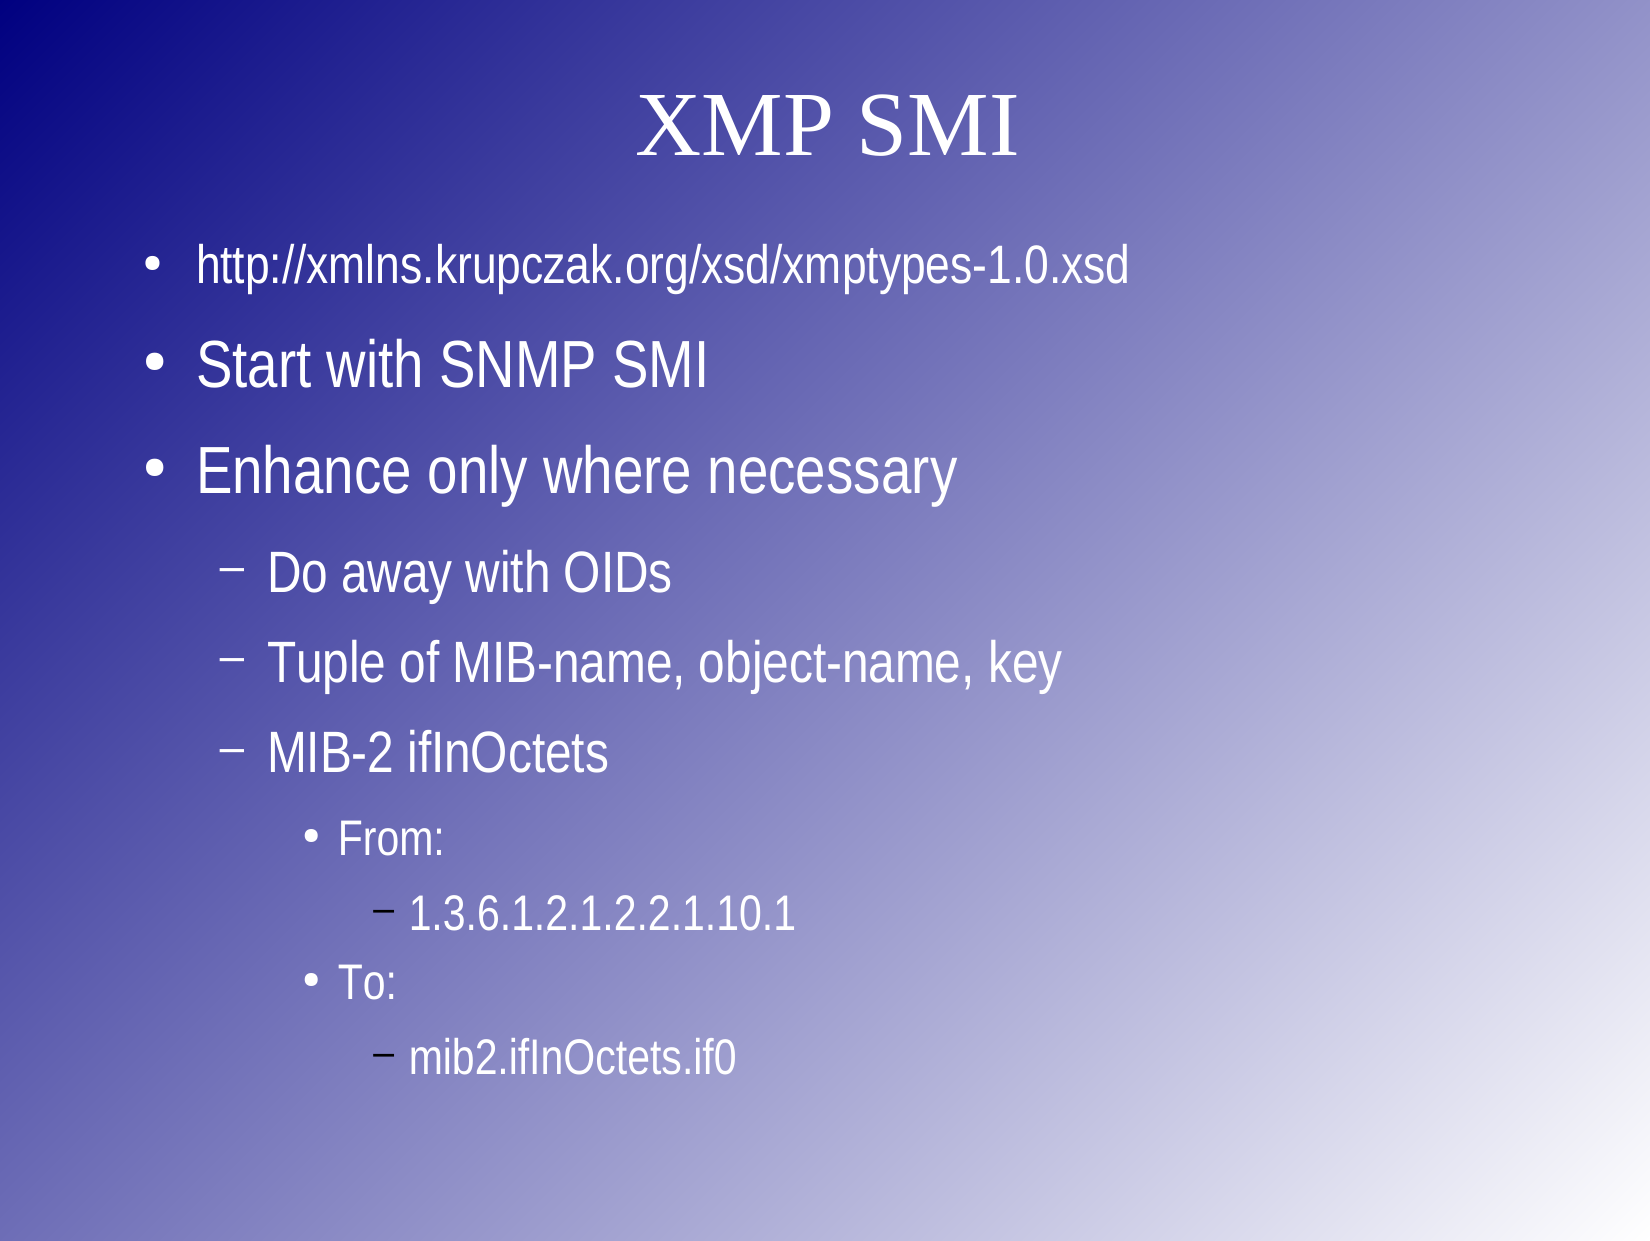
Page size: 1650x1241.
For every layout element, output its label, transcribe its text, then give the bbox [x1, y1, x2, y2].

title XMP SMI [123, 27, 1533, 221]
list http://xmlns.krupczak.org/xsd/xmptypes-1.0.xsd Start with SNMP SMI Enhance only where necessary Do away with OIDs Tuple of MIB-name, object-name, key MIB-2 ifInOctets From: 1.3.6.1.2.1.2.2.1.10.1 To: mib2.ifInOctets.if0 [125, 233, 1535, 1095]
